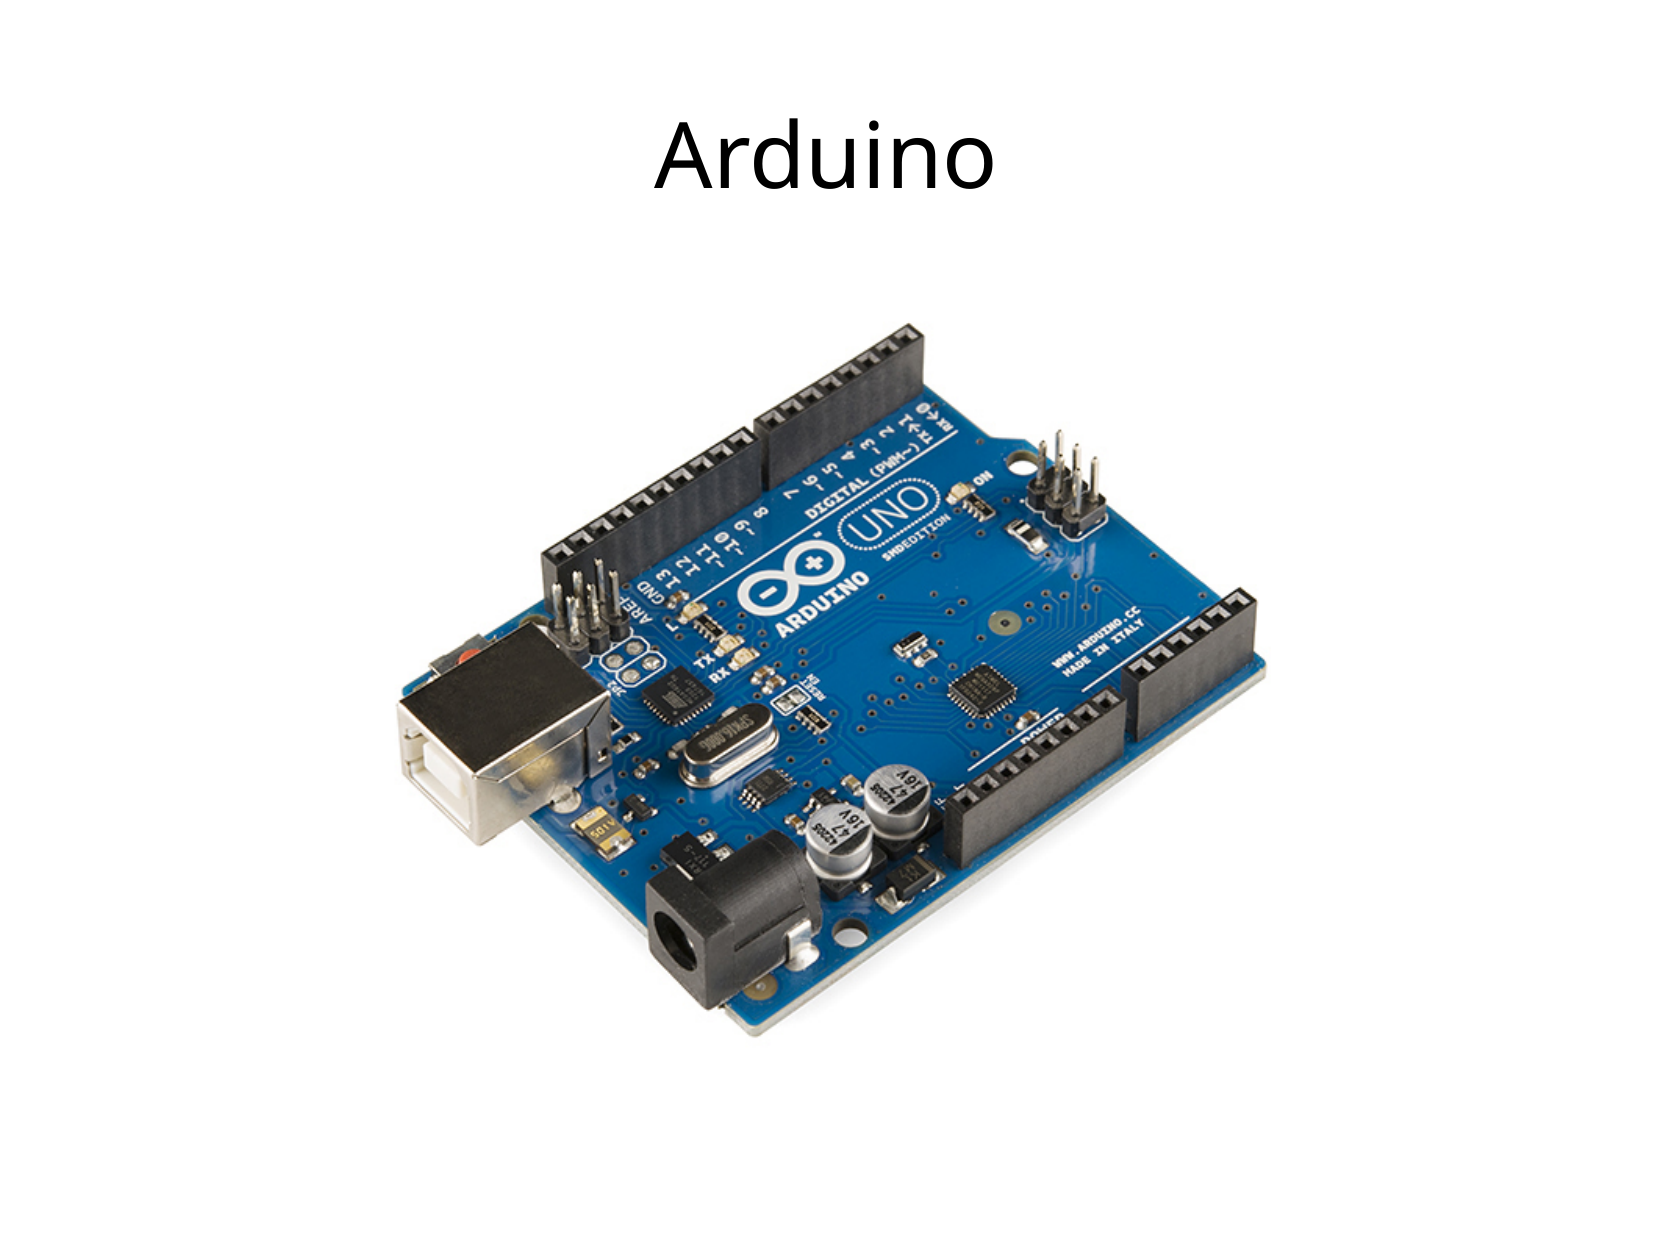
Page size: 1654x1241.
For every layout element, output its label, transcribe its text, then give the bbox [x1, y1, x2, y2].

title Arduino [82, 49, 1571, 257]
picture [358, 222, 1296, 1160]
